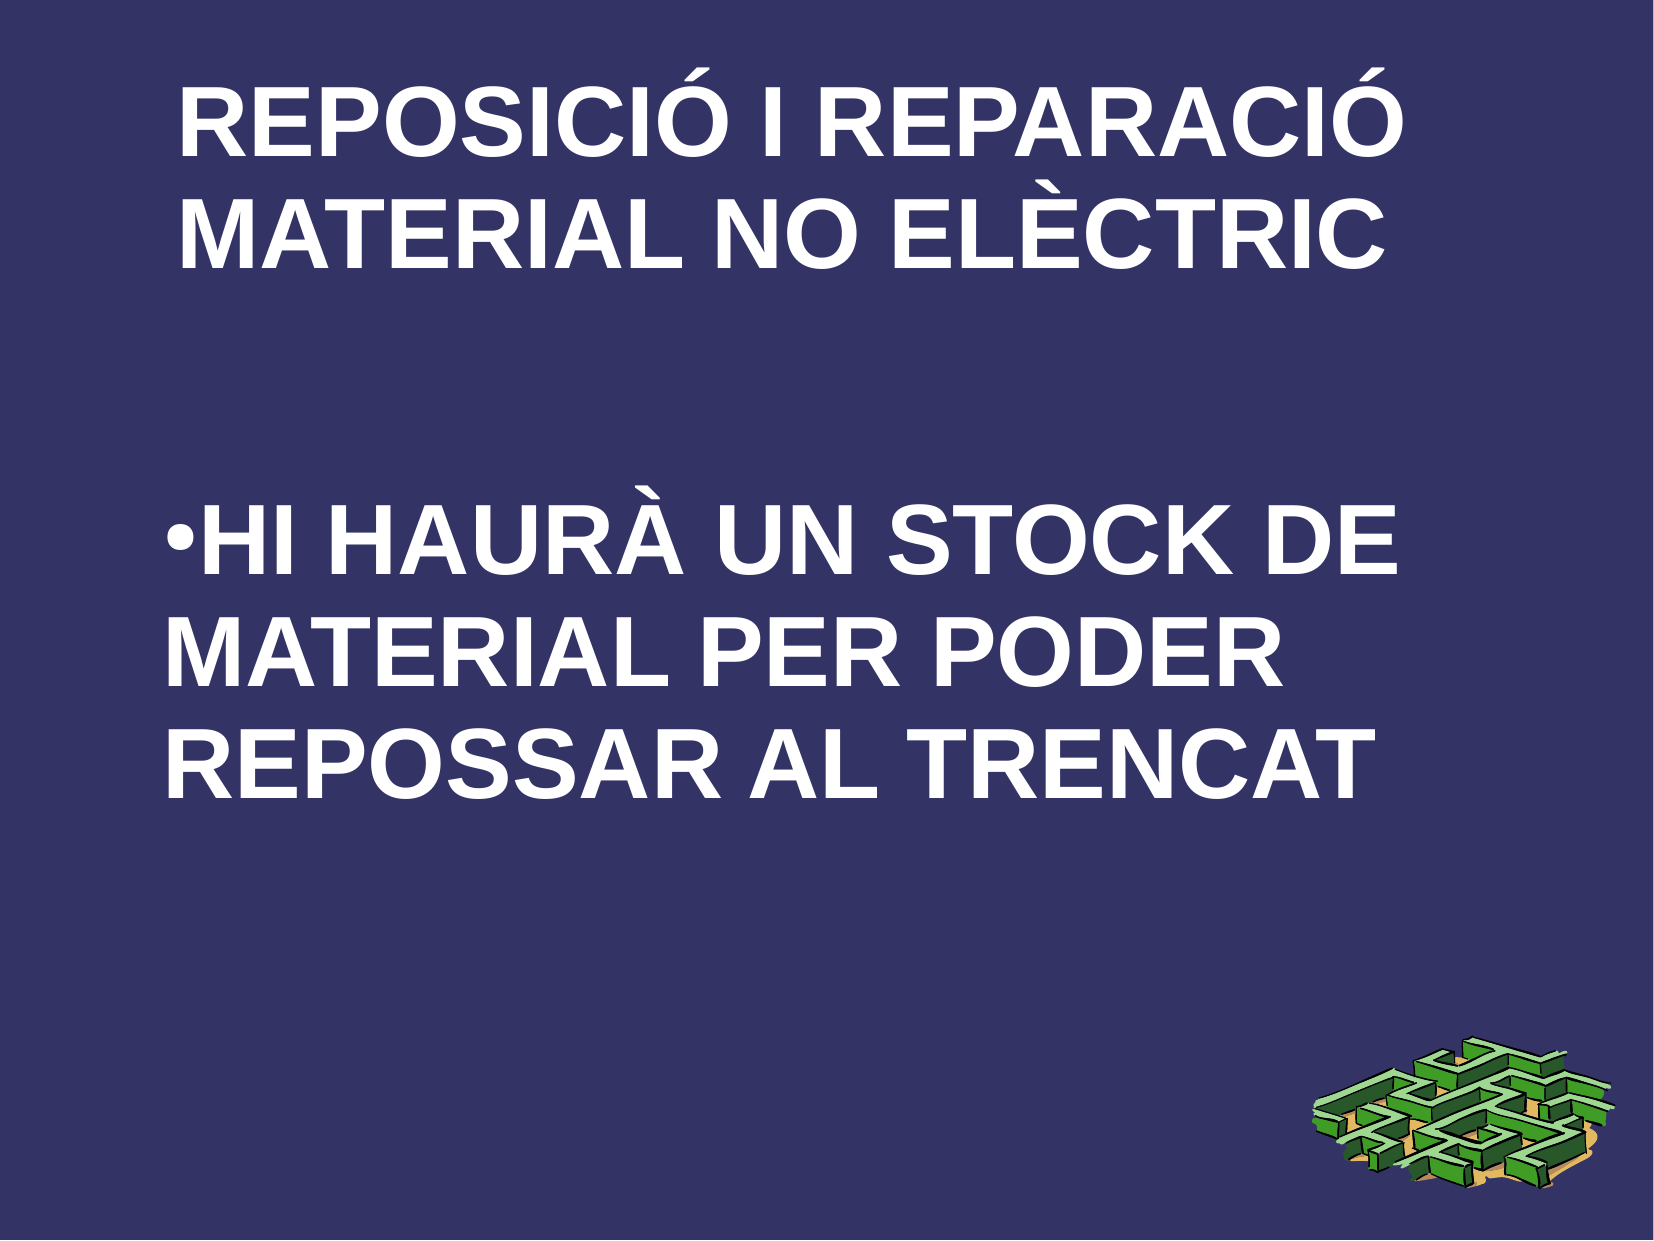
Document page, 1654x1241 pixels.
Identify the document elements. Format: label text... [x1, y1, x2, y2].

text_box HI HAURÀ UN STOCK DE MATERIAL PER PODER REPOSSAR AL TRENCAT [147, 476, 1504, 827]
text_box REPOSICIÓ I REPARACIÓ MATERIAL NO ELÈCTRIC [161, 59, 1565, 298]
